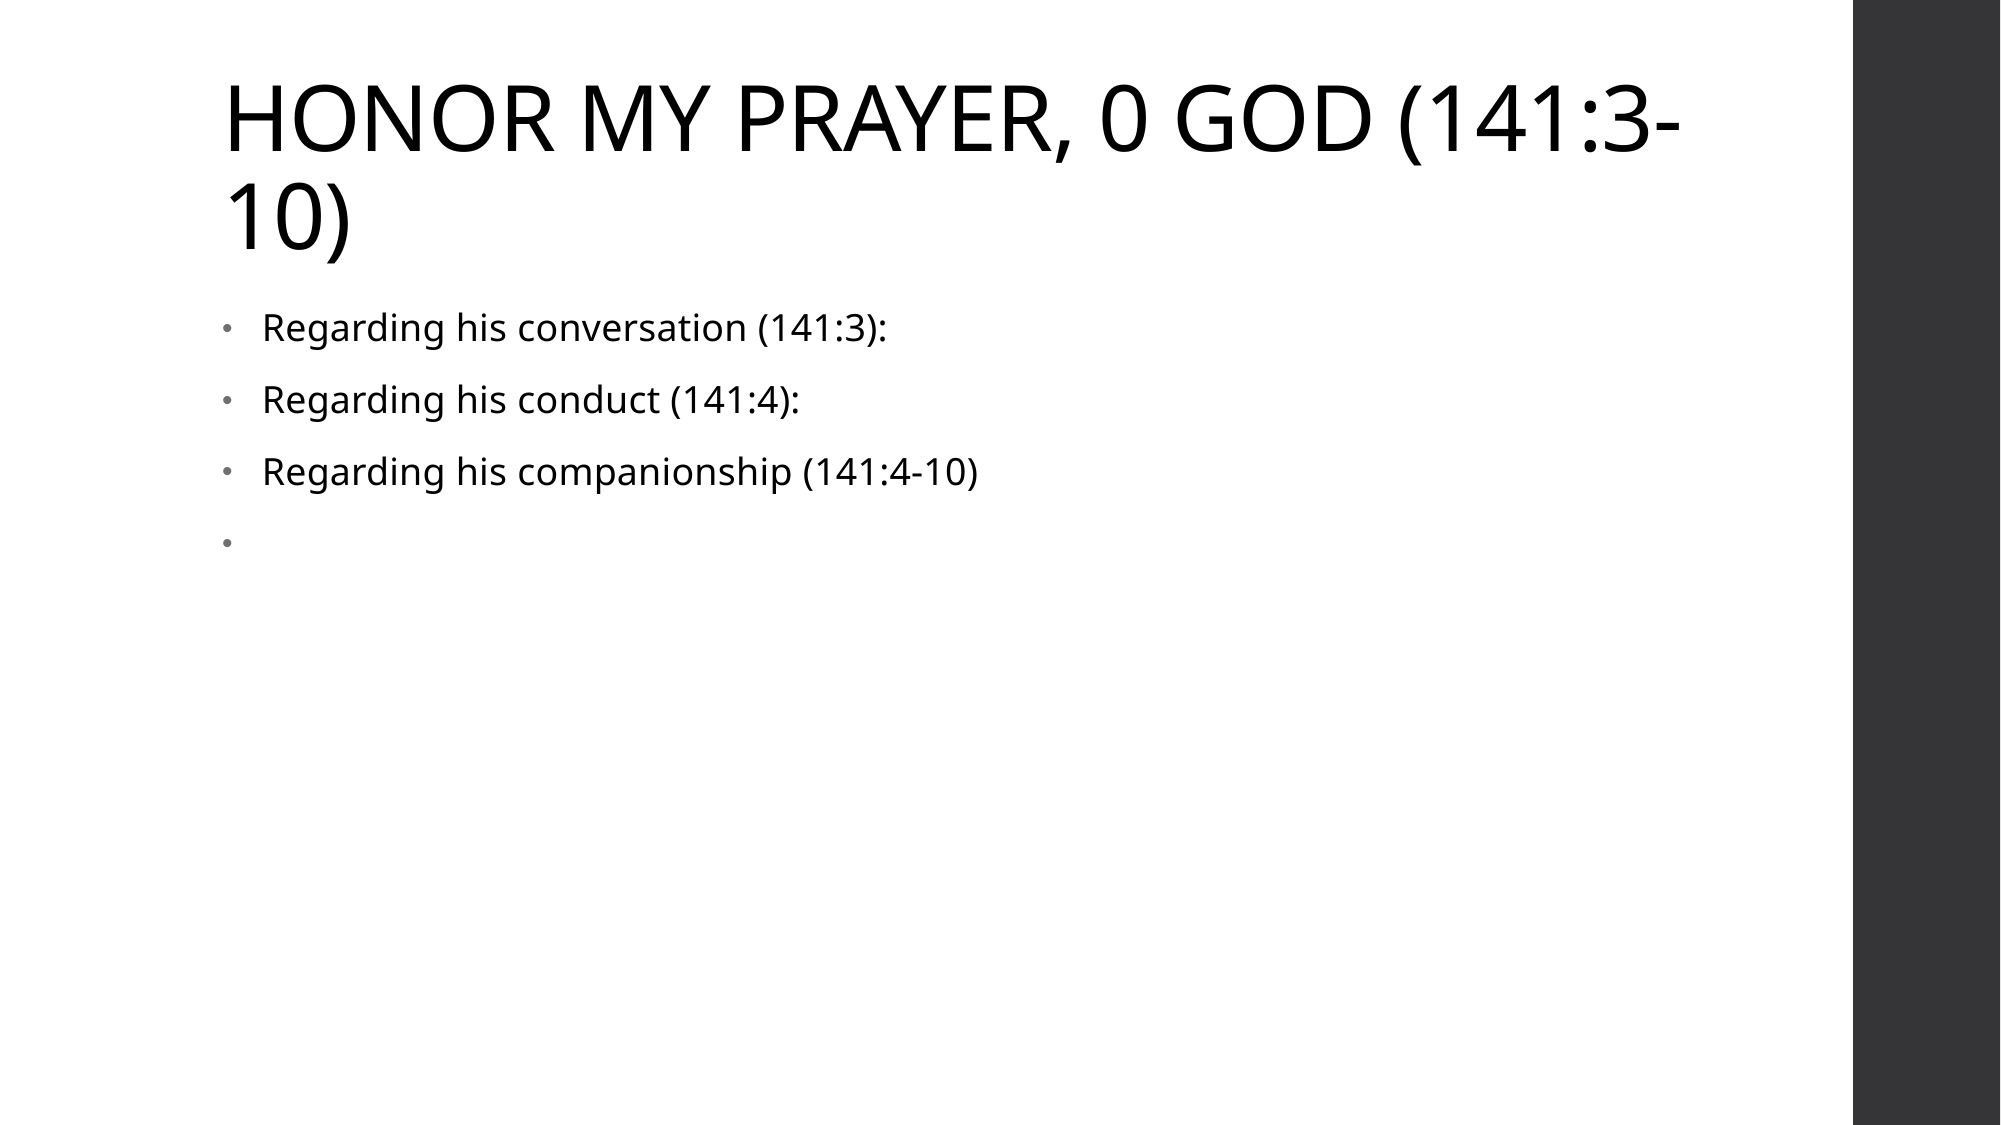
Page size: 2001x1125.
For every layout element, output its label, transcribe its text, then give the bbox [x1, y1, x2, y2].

title HONOR MY PRAYER, 0 GOD (141:3-10) [206, 60, 1797, 278]
list Regarding his conversation (141:3): Regarding his conduct (141:4): Regarding his companionship (141:4-10) [206, 299, 1617, 1014]
